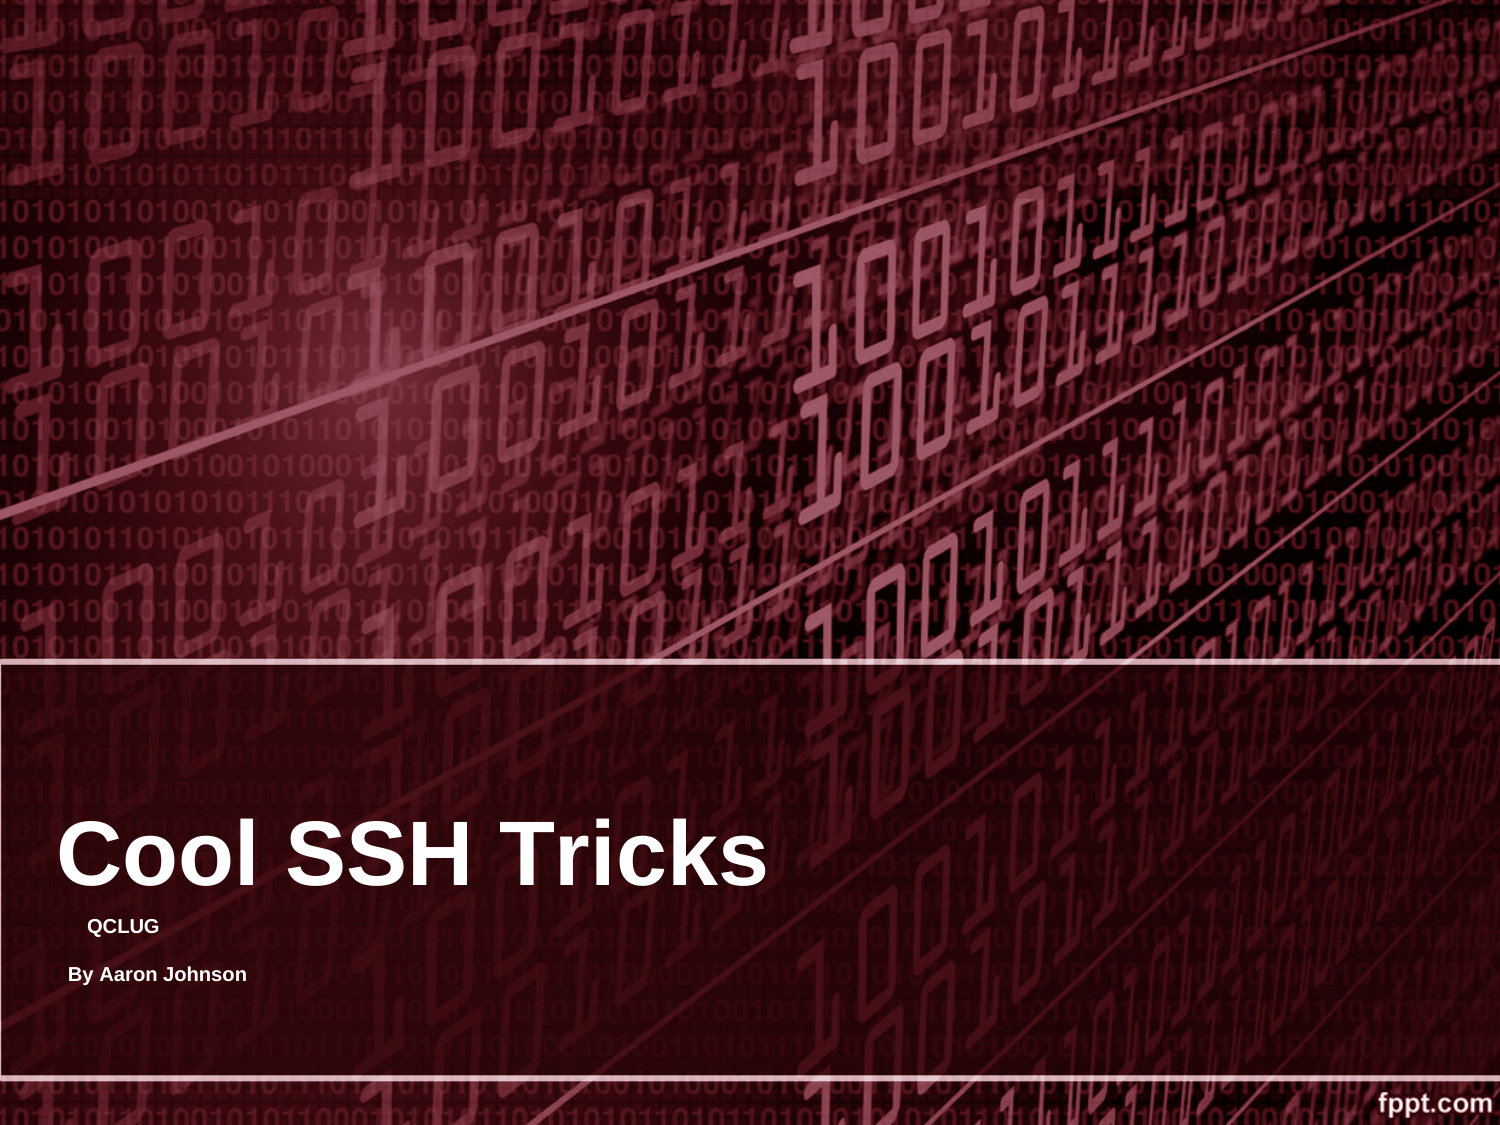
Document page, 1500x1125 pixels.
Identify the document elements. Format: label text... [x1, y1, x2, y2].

text_box QCLUG By Aaron Johnson [53, 904, 609, 995]
title Cool SSH Tricks [41, 803, 892, 894]
picture [0, 0, 1500, 1125]
